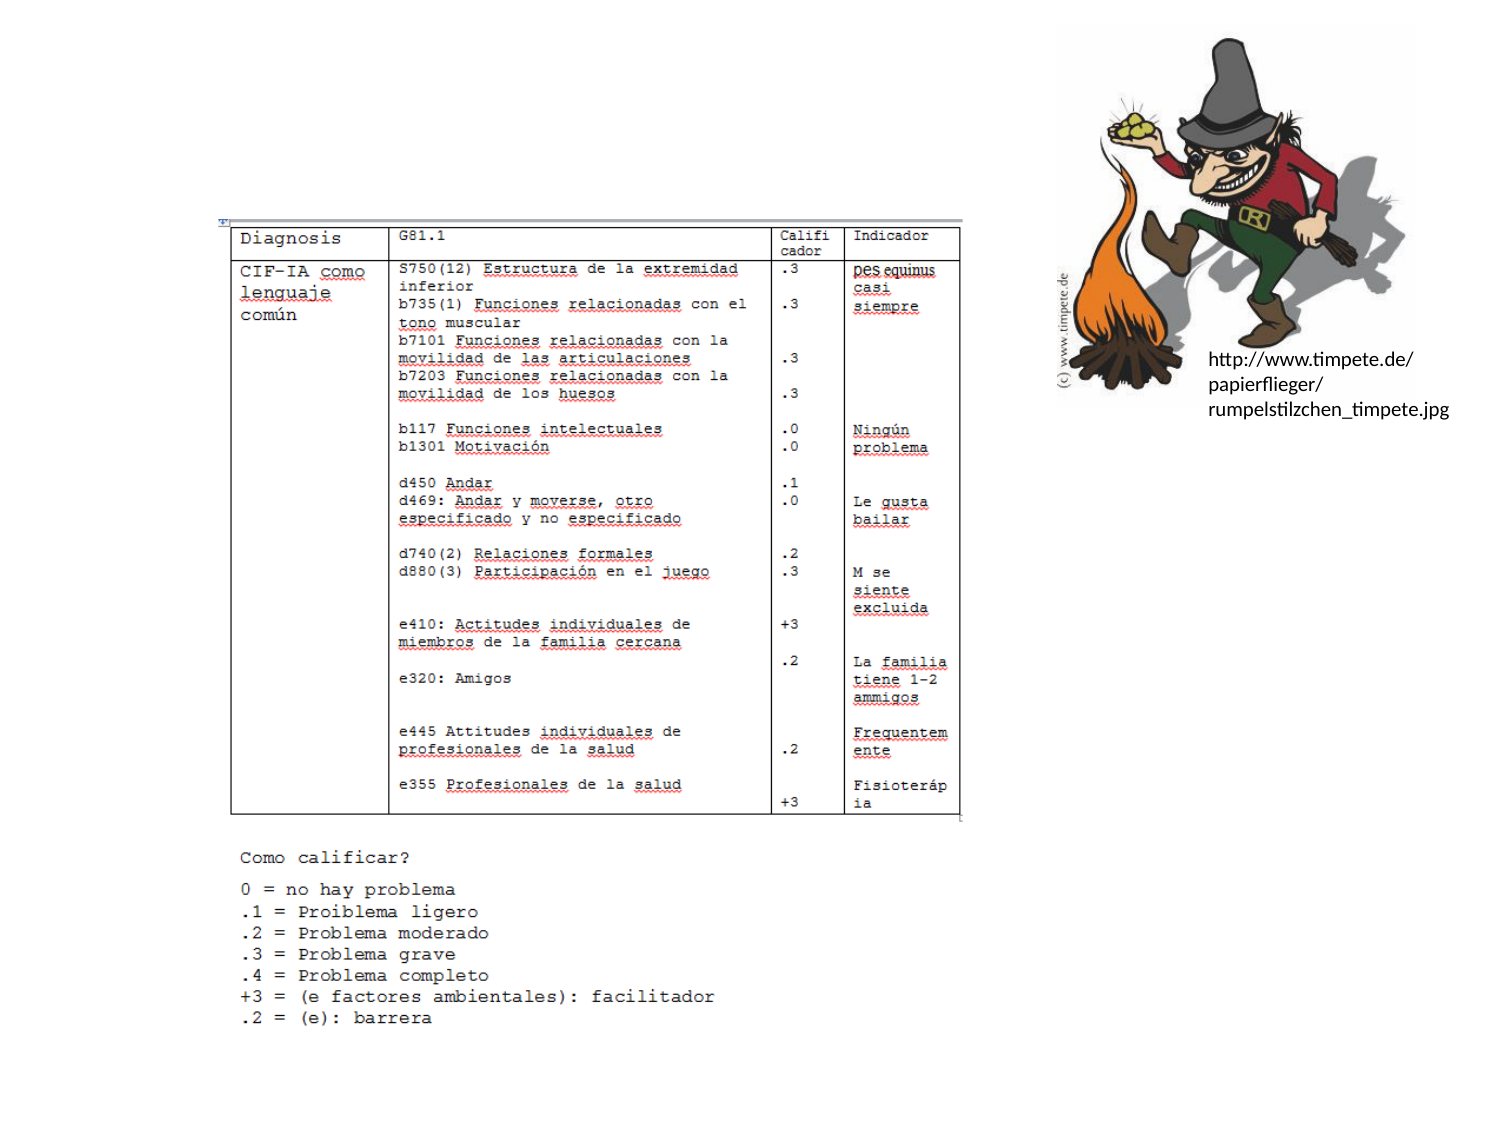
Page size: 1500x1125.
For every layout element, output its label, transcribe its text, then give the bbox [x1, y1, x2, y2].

text_box http://www.timpete.de/papierflieger/rumpelstilzchen_timpete.jpg [1193, 338, 1500, 430]
picture [218, 219, 963, 1030]
picture [1057, 23, 1415, 407]
